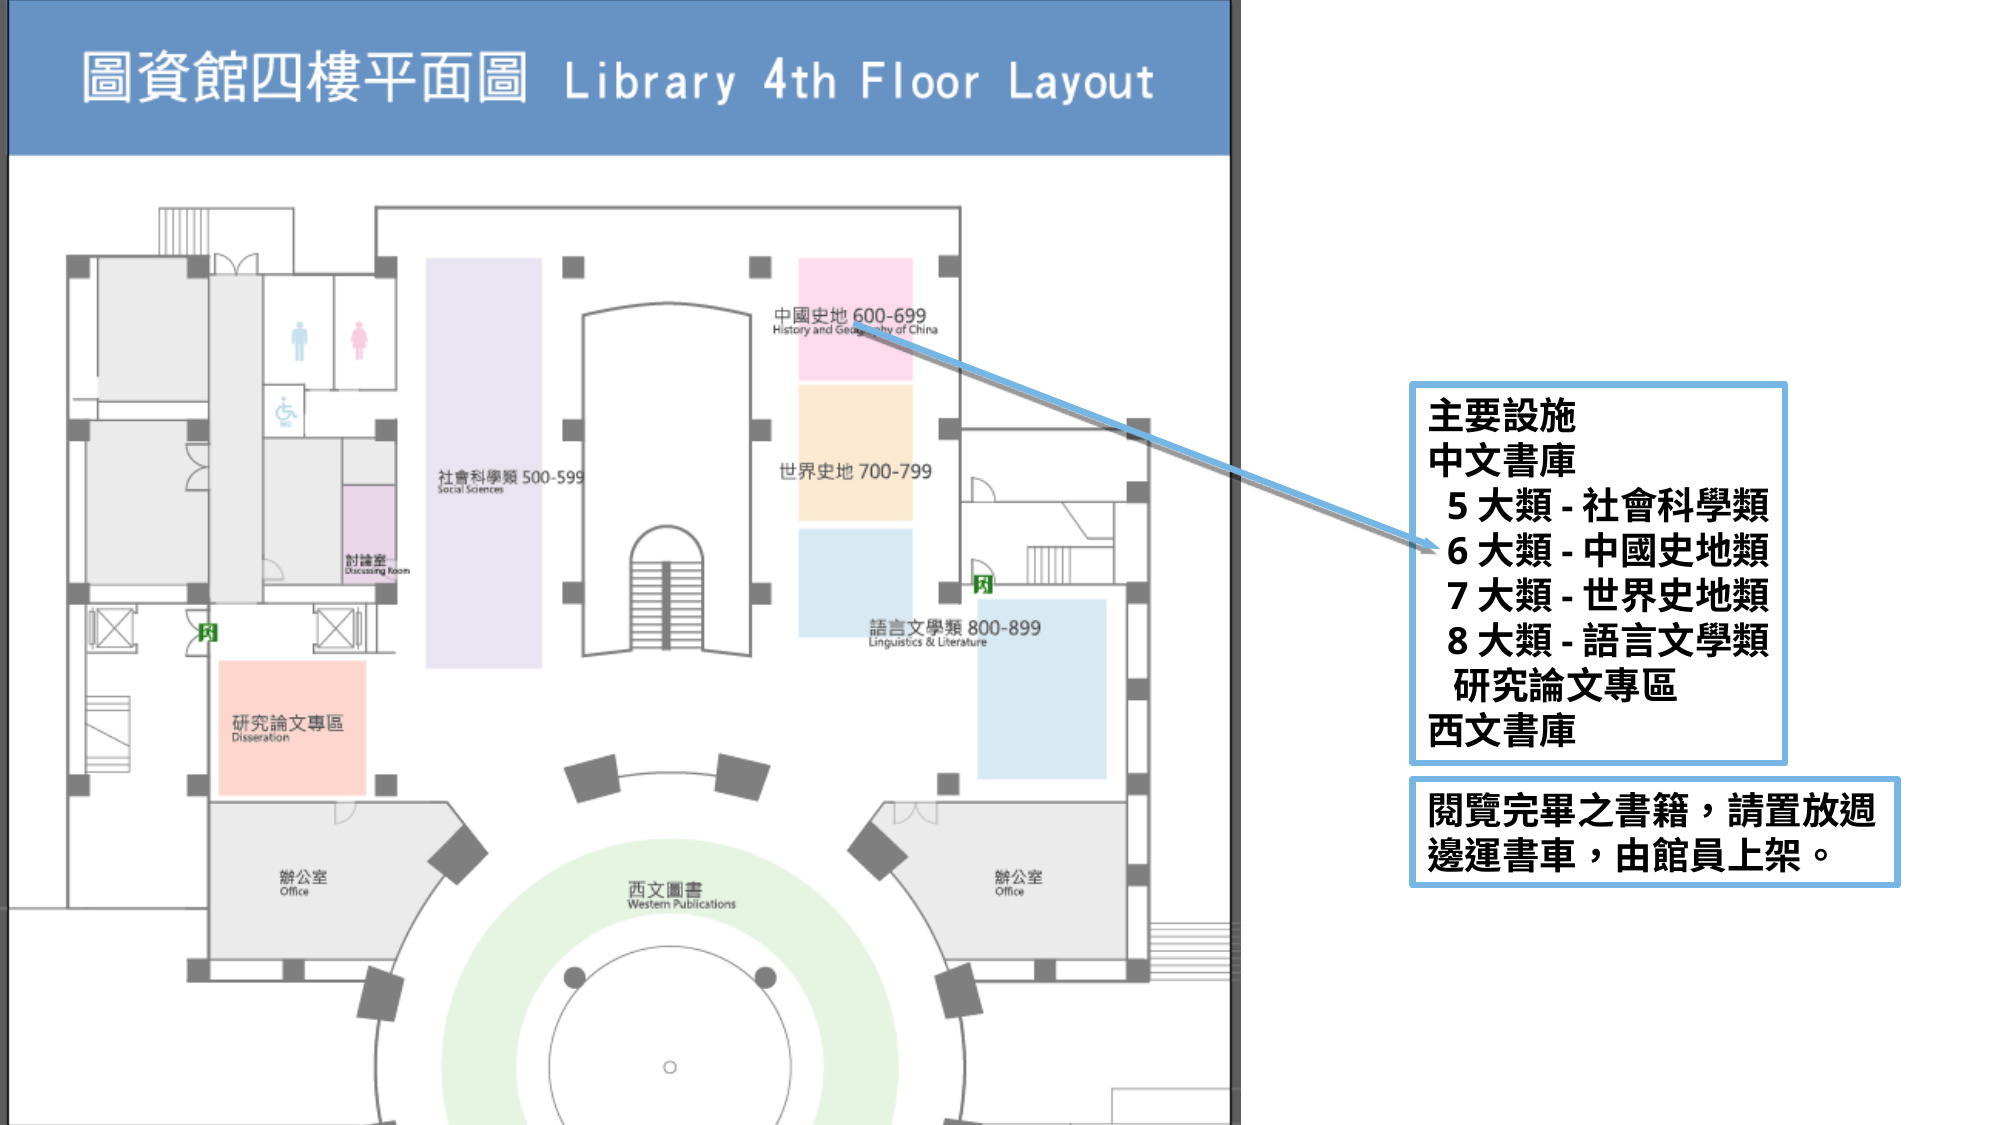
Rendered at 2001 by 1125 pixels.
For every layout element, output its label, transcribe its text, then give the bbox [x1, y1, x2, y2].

text_box 主要設施 中文書庫 5大類-社會科學類 6大類-中國史地類 7大類-世界史地類 8大類-語言文學類 研究論文專區 西文書庫 [1412, 384, 1760, 764]
text_box 閱覽完畢之書籍，請置放週邊運書車，由館員上架。 [1412, 779, 1898, 886]
picture [0, 0, 1241, 1125]
